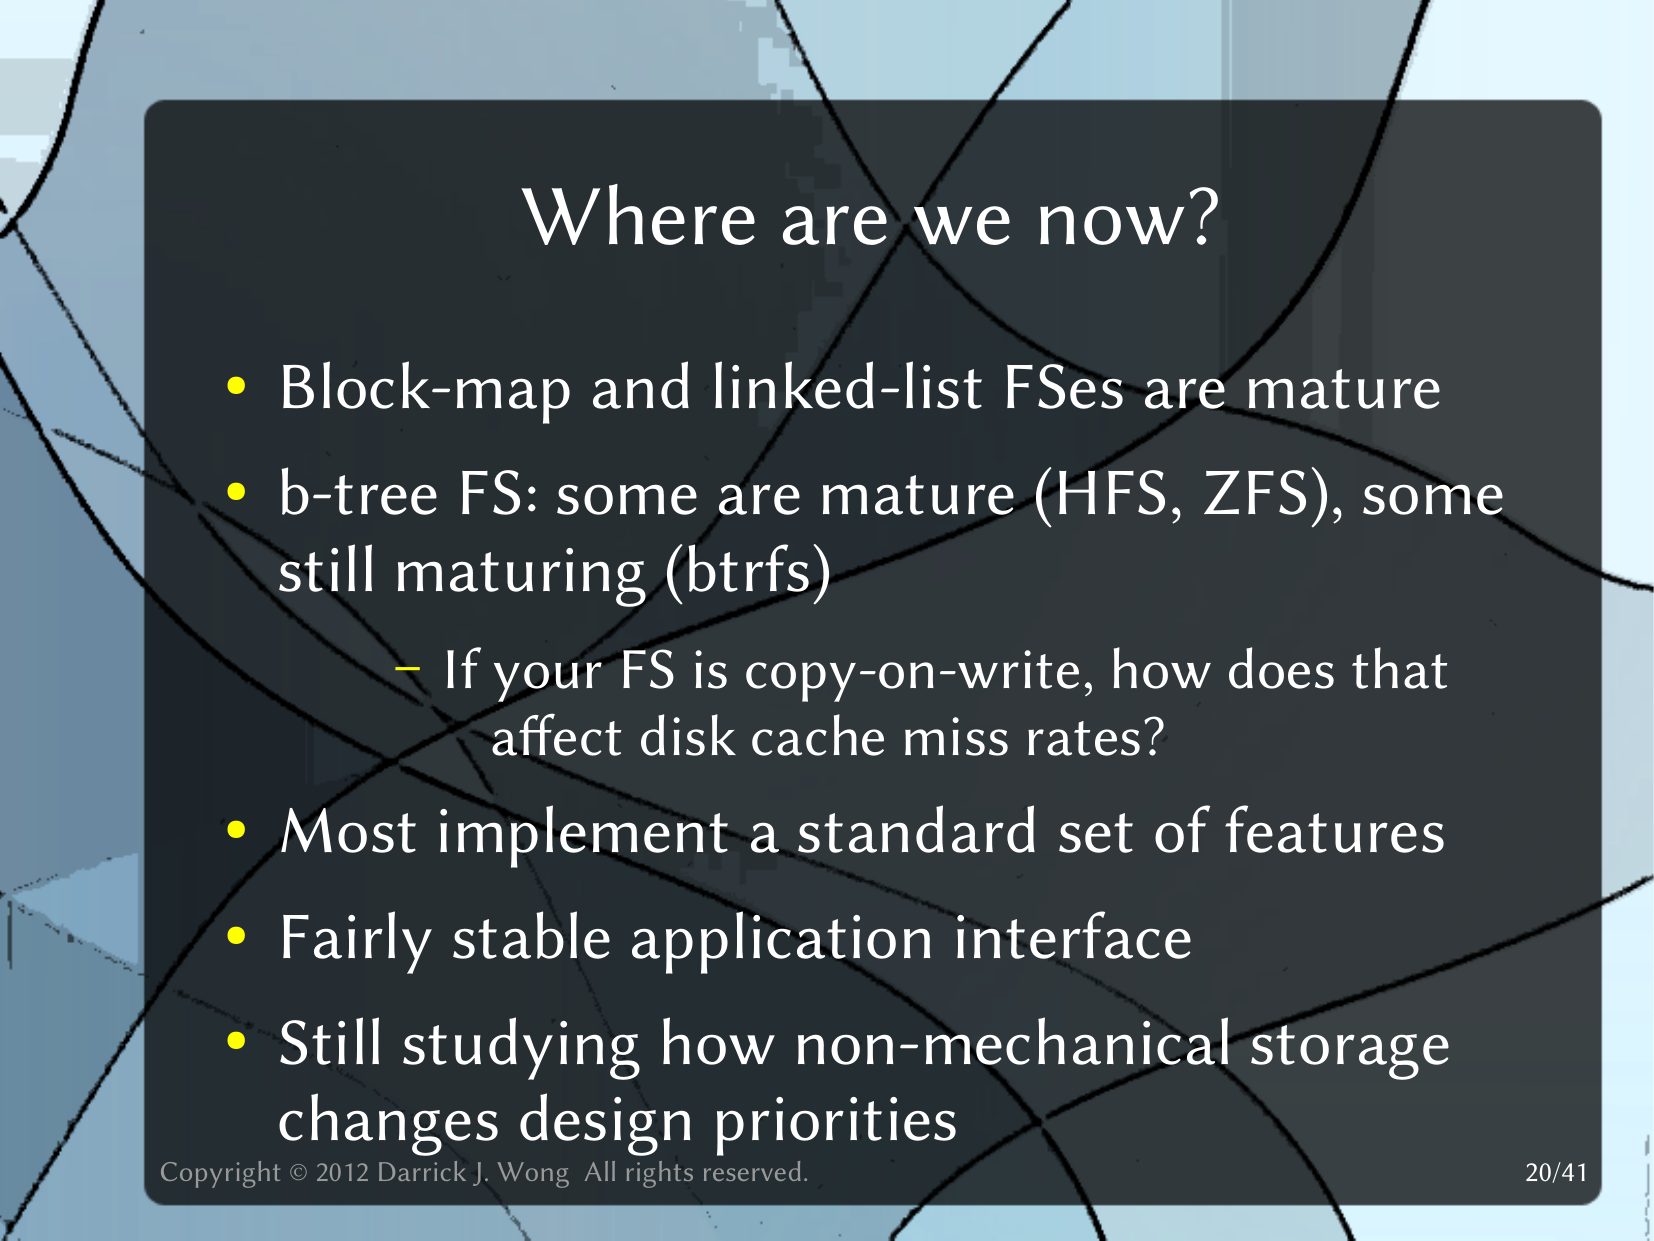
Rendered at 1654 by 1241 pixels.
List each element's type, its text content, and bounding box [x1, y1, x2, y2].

list Block-map and linked-list FSes are mature b-tree FS: some are mature (HFS, ZFS), some still maturing (btrfs) If your FS is copy-on-write, how does that affect disk cache miss rates? Most implement a standard set of features Fairly stable application interface Still studying how non-mechanical storage changes design priorities [206, 349, 1571, 1158]
picture [0, 0, 1654, 1241]
title Where are we now? [159, 108, 1583, 325]
